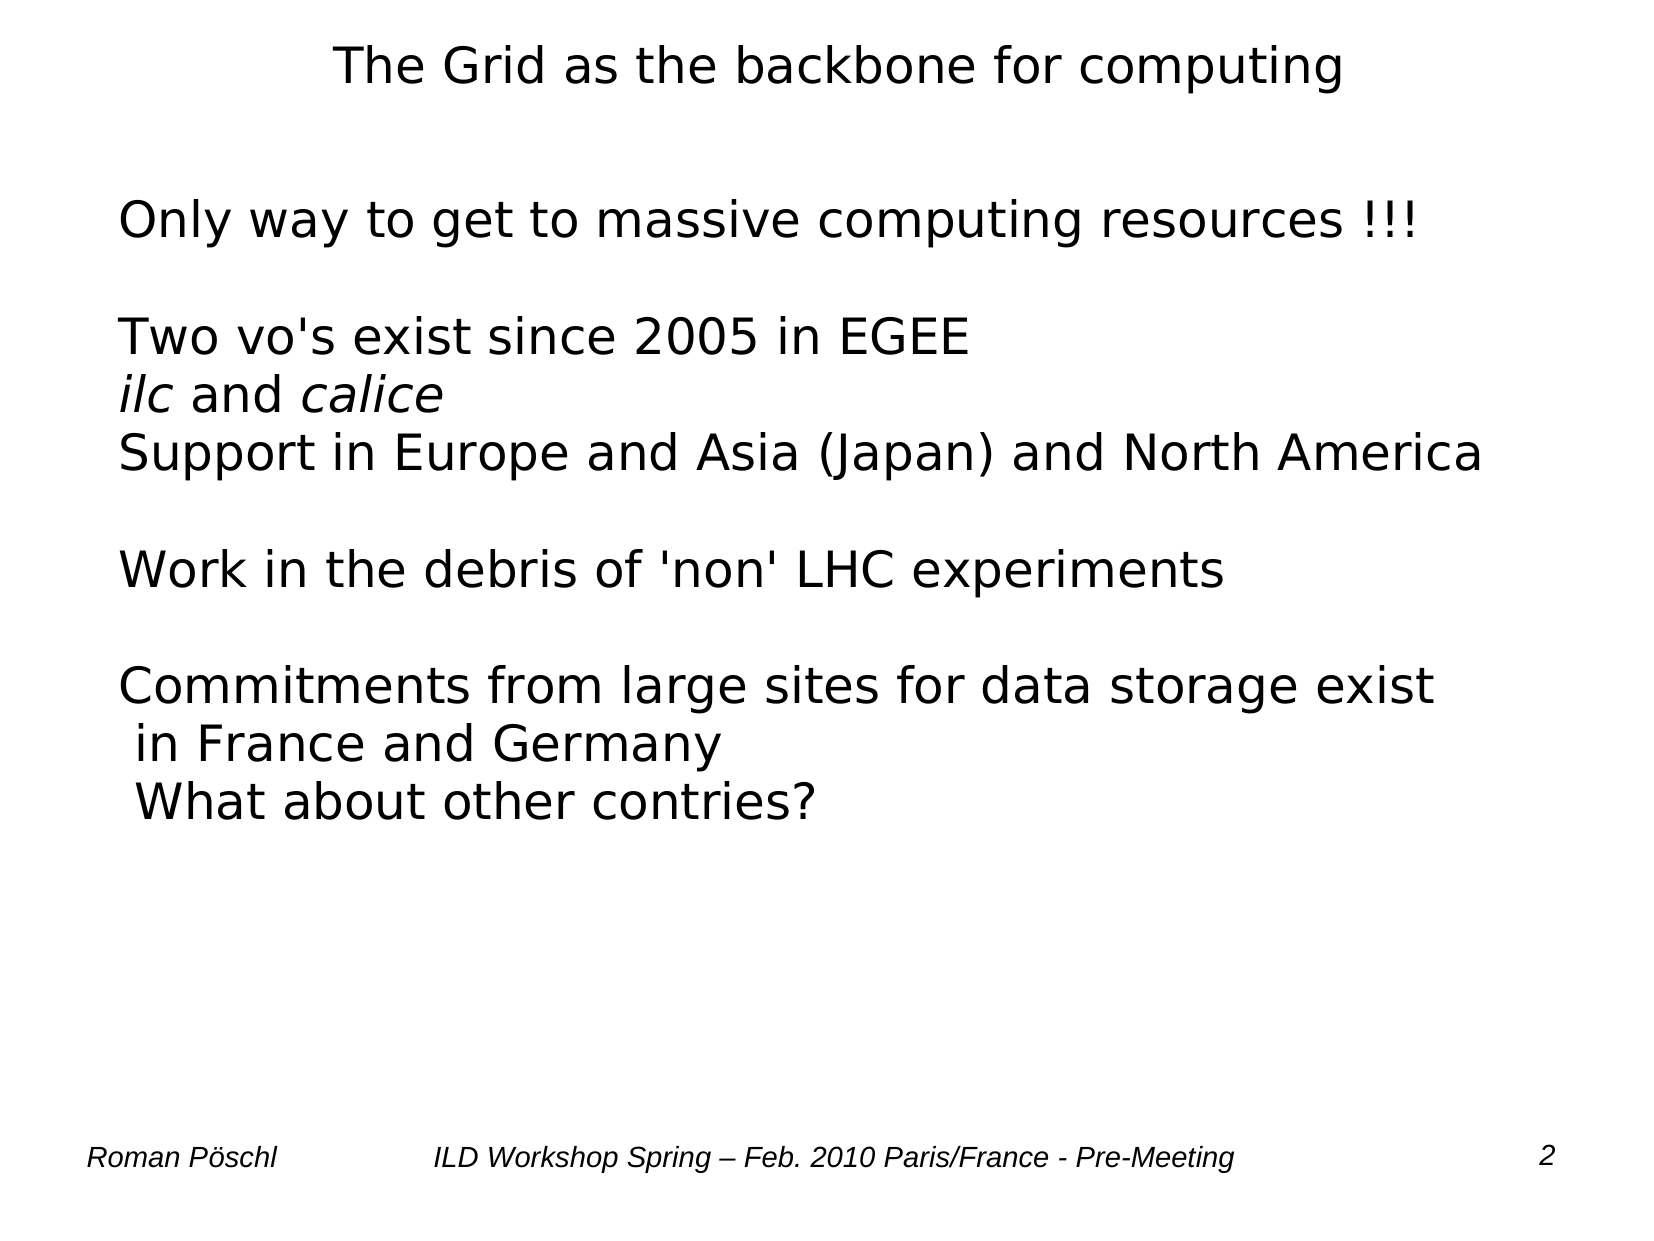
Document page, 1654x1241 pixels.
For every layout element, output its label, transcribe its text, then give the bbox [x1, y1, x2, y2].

text_box Only way to get to massive computing resources !!! Two vo's exist since 2005 in EGEE ilc and calice Support in Europe and Asia (Japan) and North America Work in the debris of 'non' LHC experiments Commitments from large sites for data storage exist in France and Germany What about other contries? [102, 191, 1489, 949]
text_box The Grid as the backbone for computing [333, 37, 1324, 96]
